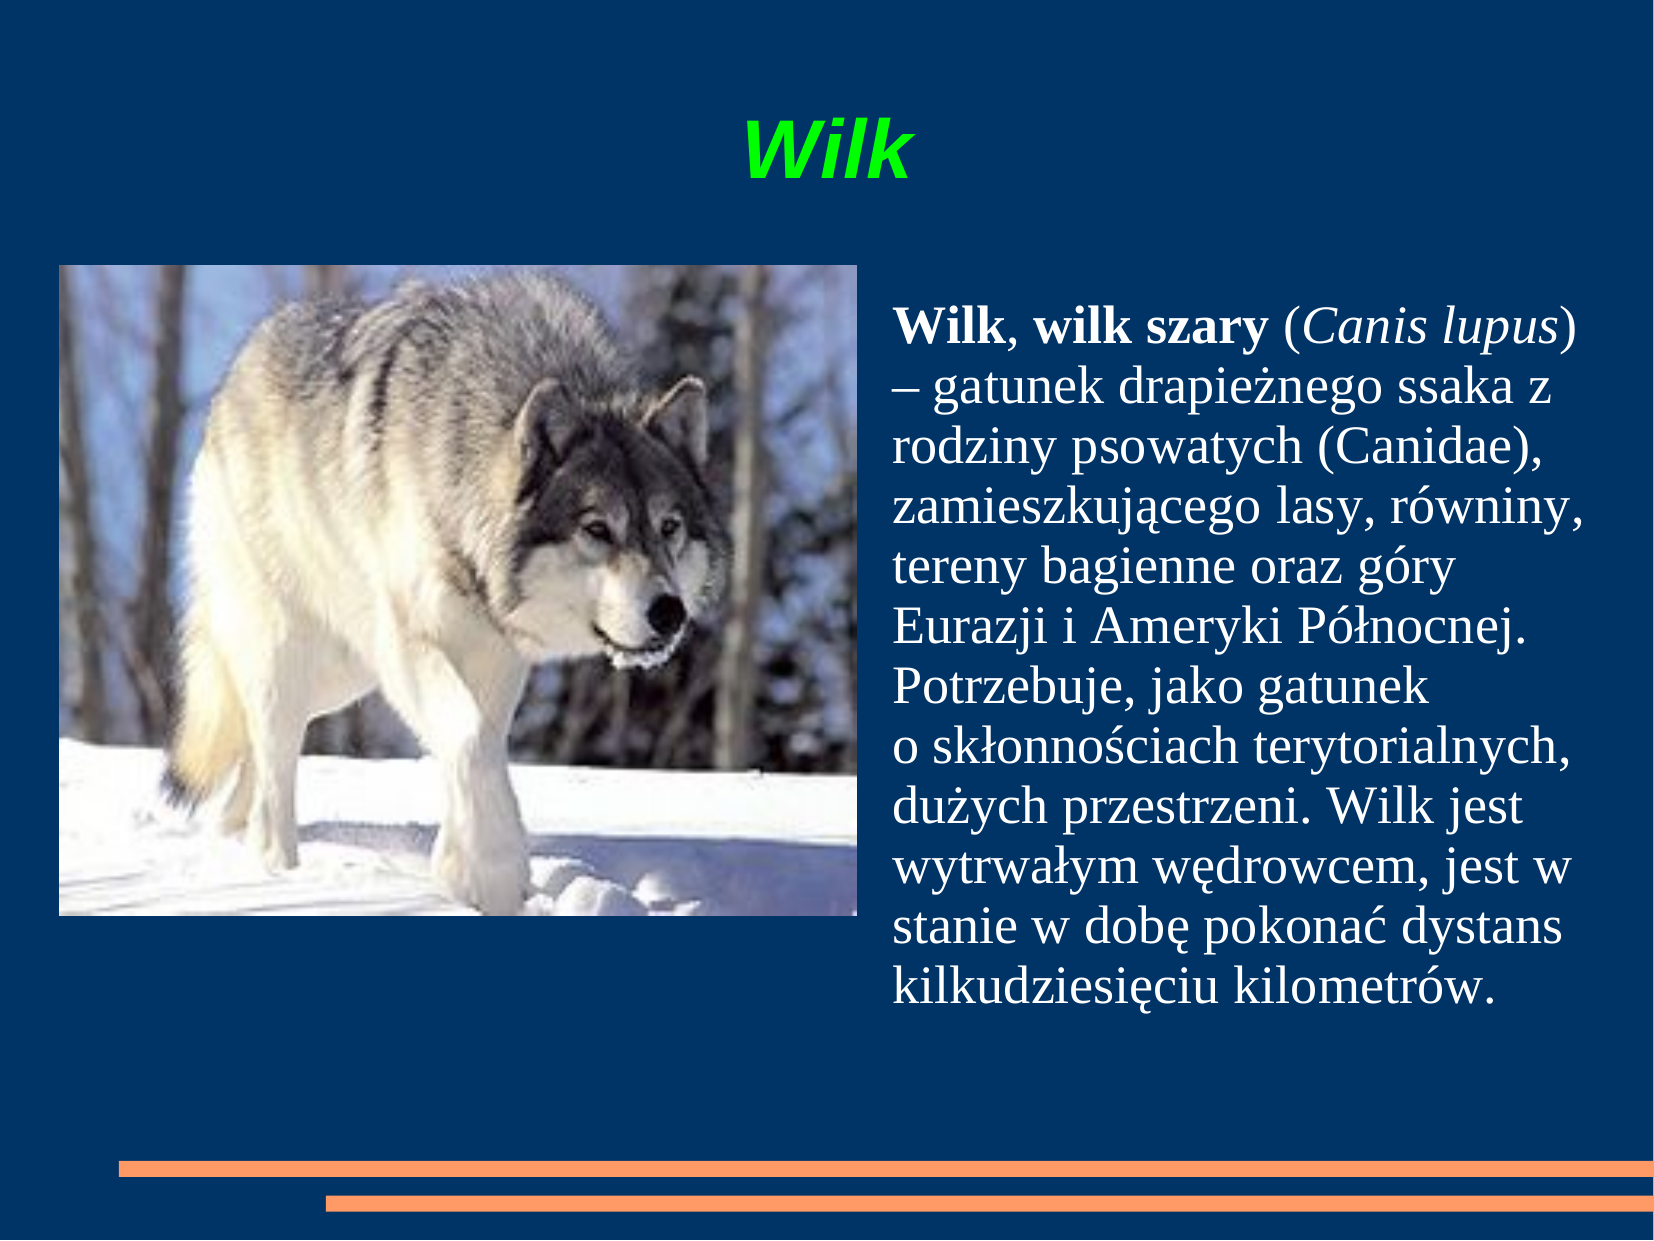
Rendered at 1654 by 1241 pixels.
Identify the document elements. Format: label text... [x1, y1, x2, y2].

title Wilk [121, 53, 1534, 247]
list Wilk, wilk szary (Canis lupus) – gatunek drapieżnego ssaka z rodziny psowatych (Canidae), zamieszkującego lasy, równiny, tereny bagienne oraz góry Eurazji i Ameryki Północnej. Potrzebuje, jako gatunek o skłonnościach terytorialnych, dużych przestrzeni. Wilk jest wytrwałym wędrowcem, jest w stanie w dobę pokonać dystans kilkudziesięciu kilometrów. [892, 295, 1595, 1091]
picture [59, 265, 857, 916]
